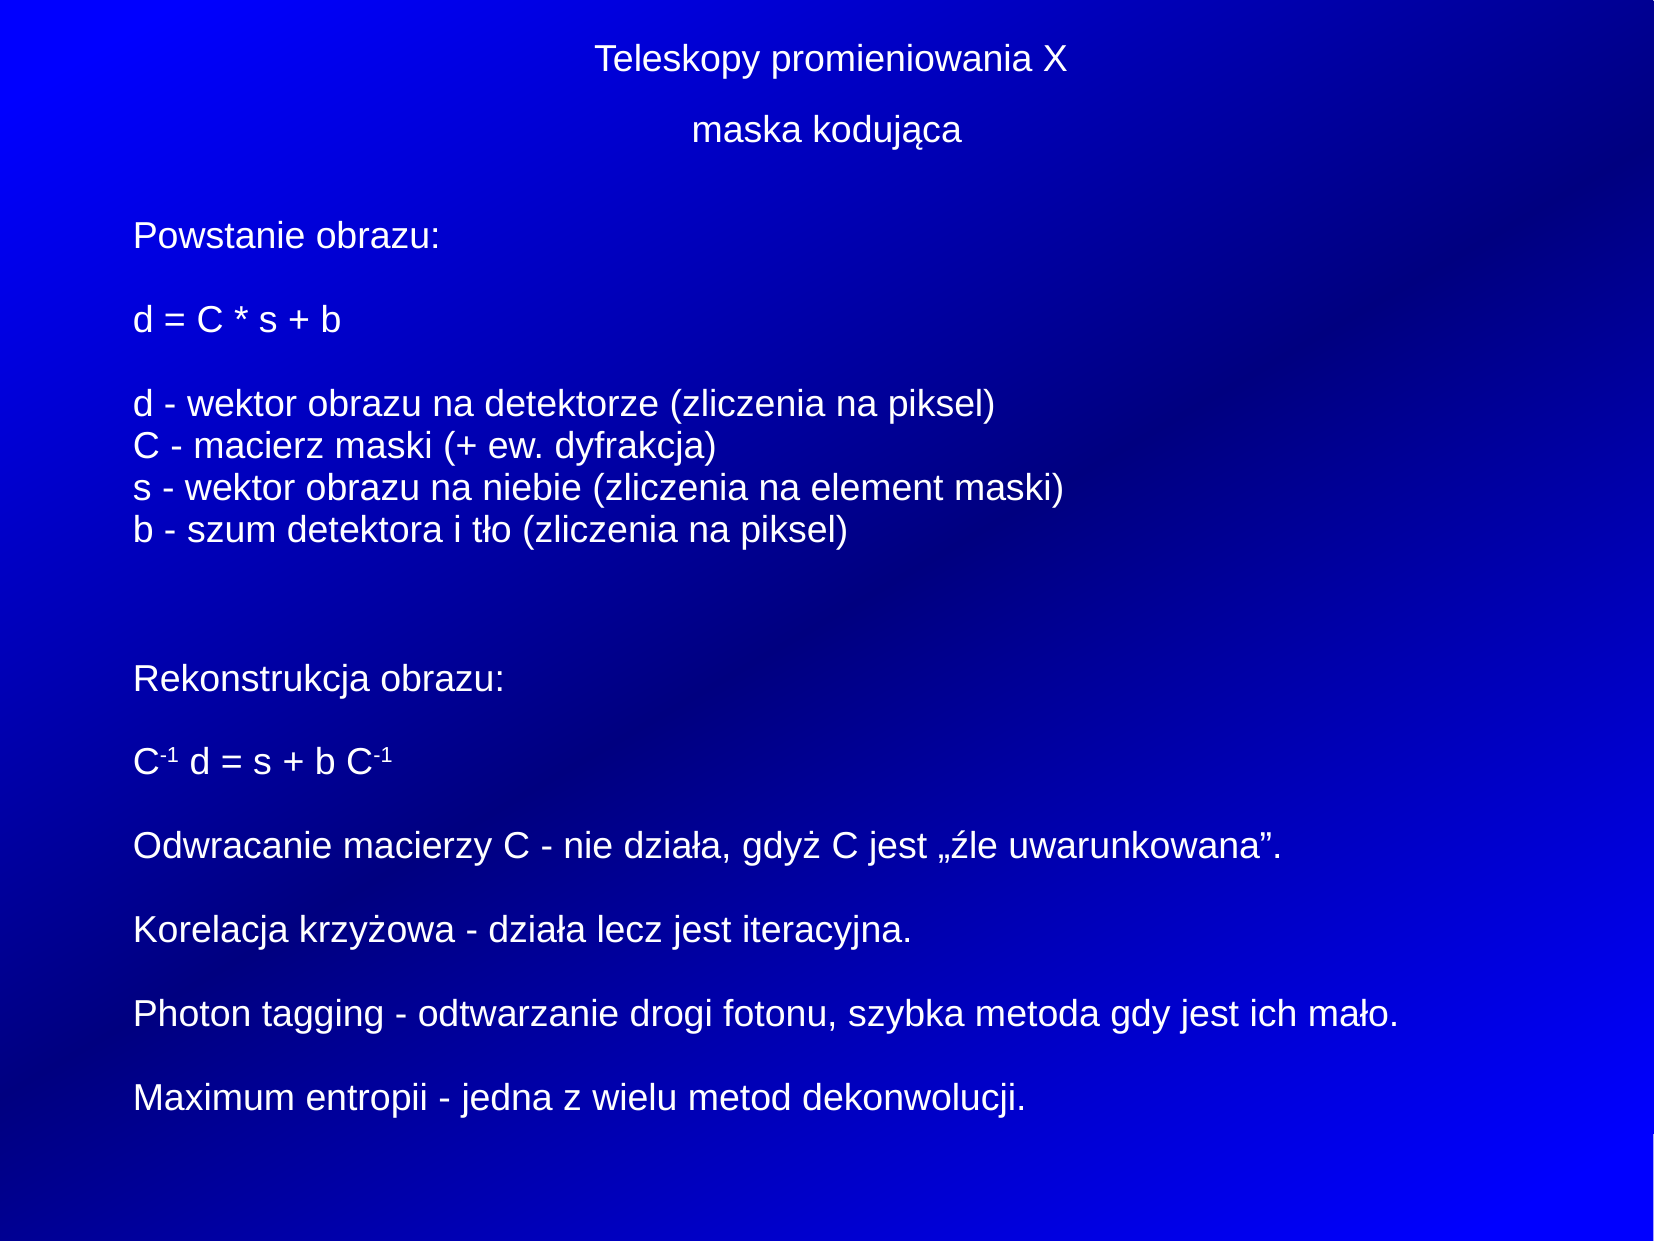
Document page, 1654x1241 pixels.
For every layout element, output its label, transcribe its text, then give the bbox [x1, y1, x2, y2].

text_box Powstanie obrazu: d = C * s + b d - wektor obrazu na detektorze (zliczenia na piksel) C - macierz maski (+ ew. dyfrakcja) s - wektor obrazu na niebie (zliczenia na element maski) b - szum detektora i tło (zliczenia na piksel) [118, 206, 1080, 558]
text_box Teleskopy promieniowania X [579, 29, 1083, 87]
text_box maska kodująca [676, 101, 977, 158]
text_box Rekonstrukcja obrazu: C-1 d = s + b C-1 Odwracanie macierzy C - nie działa, gdyż C jest „źle uwarunkowana”. Korelacja krzyżowa - działa lecz jest iteracyjna. Photon tagging - odtwarzanie drogi fotonu, szybka metoda gdy jest ich mało. Maximum entropii - jedna z wielu metod dekonwolucji. [118, 649, 1415, 1128]
